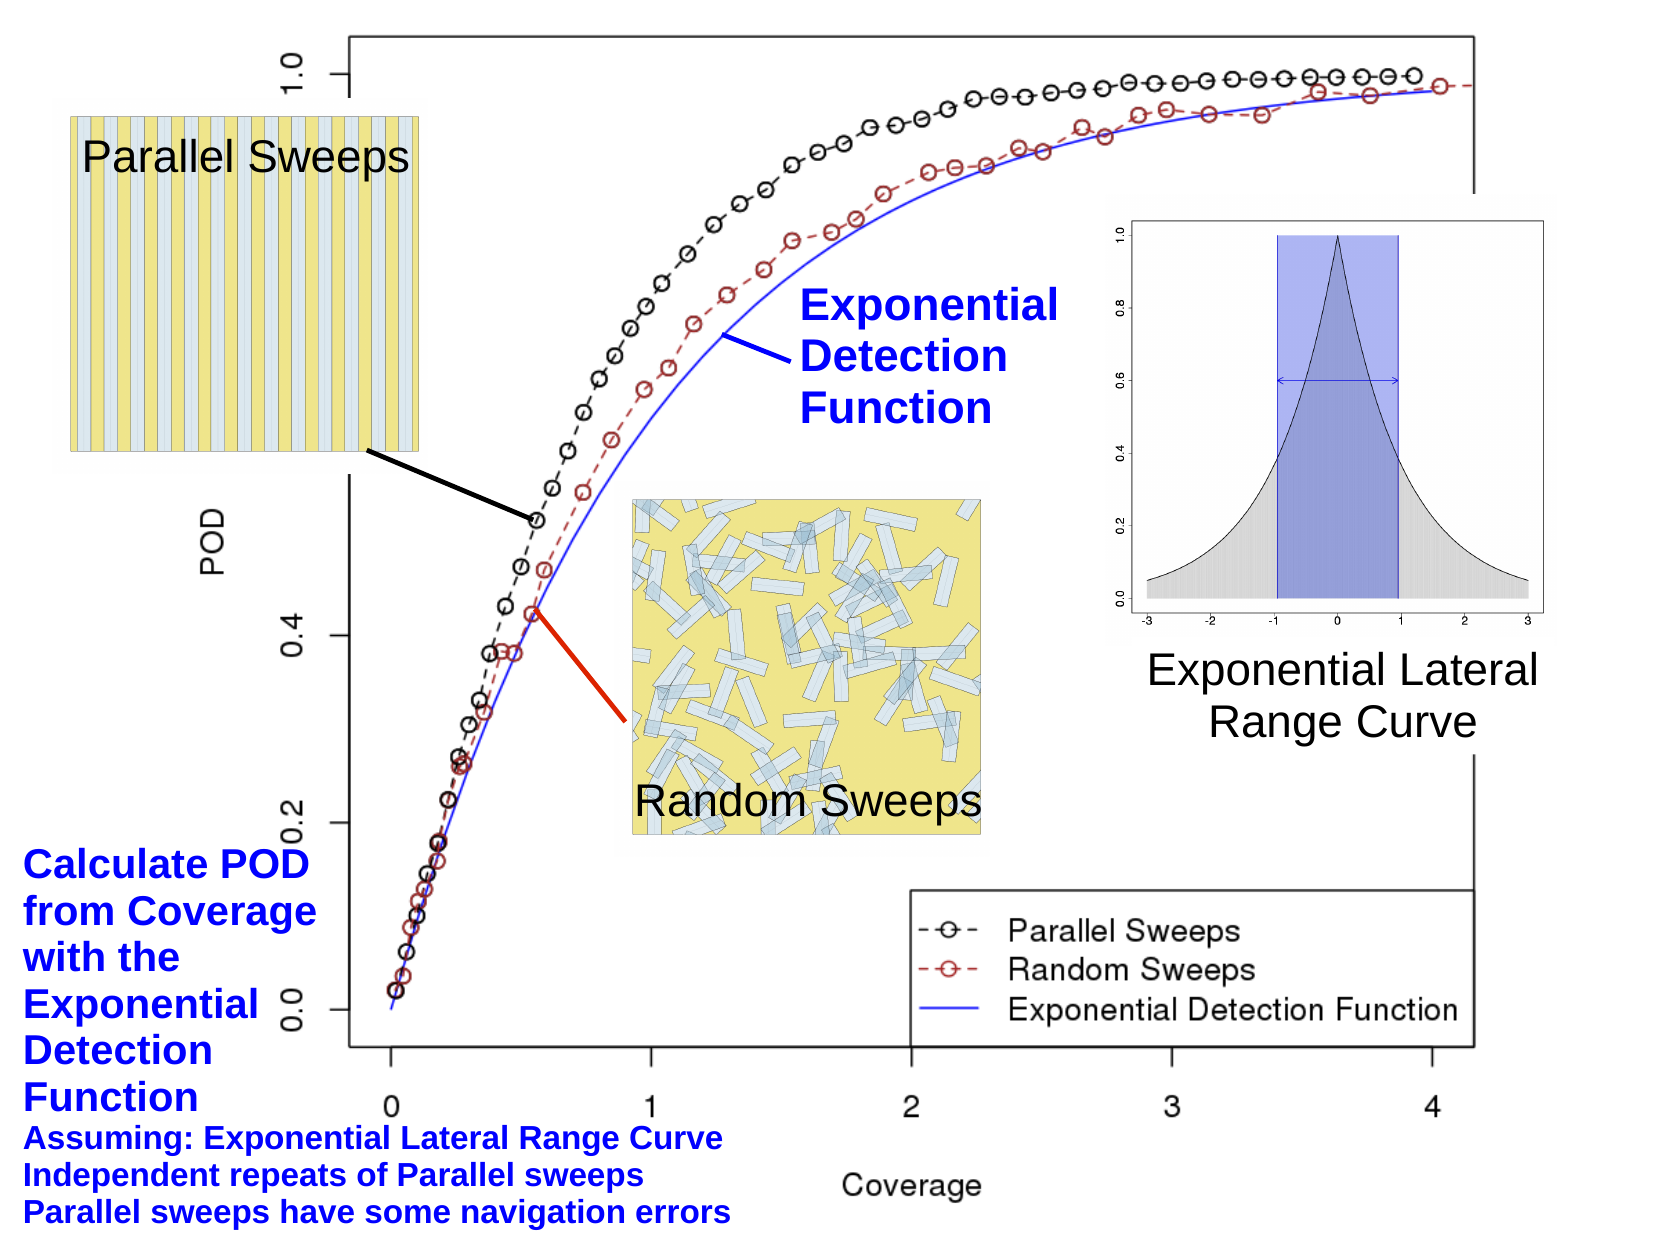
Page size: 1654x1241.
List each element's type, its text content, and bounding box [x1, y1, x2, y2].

text_box Exponential Lateral Range Curve [1131, 636, 1555, 755]
text_box Parallel Sweeps [66, 123, 426, 190]
picture [52, 20, 1557, 1221]
text_box Random Sweeps [619, 767, 998, 834]
text_box Exponential Detection Function [784, 271, 1075, 441]
text_box Calculate POD from Coverage with the Exponential Detection Function Assuming: Exponential Lateral Range Curve Independent repeats of Parallel sweeps Parallel sweeps have some navigation errors [8, 833, 748, 1239]
